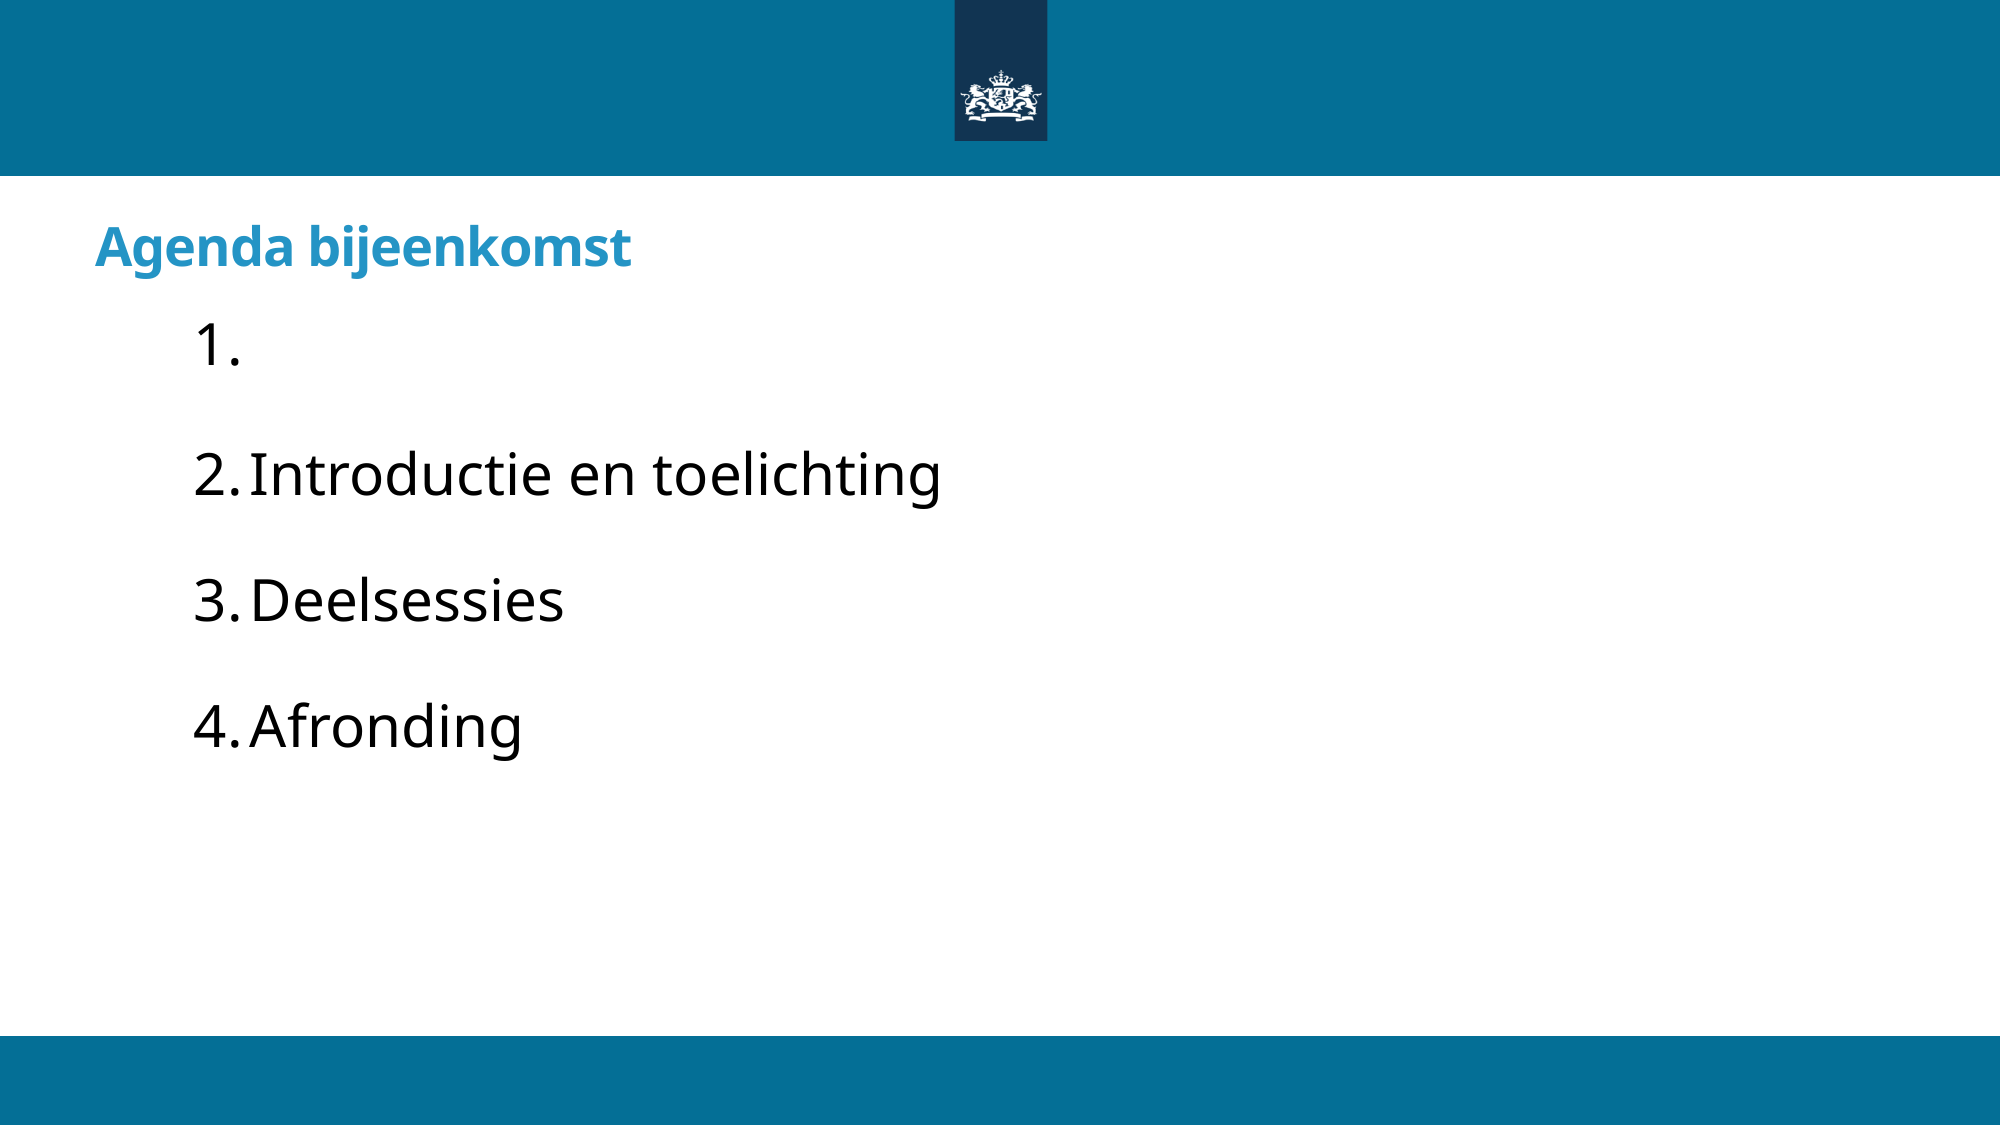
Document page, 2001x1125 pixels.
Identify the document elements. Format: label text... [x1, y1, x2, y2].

list Introductie en toelichting Deelsessies Afronding [178, 295, 1896, 997]
title Agenda bijeenkomst [80, 202, 1797, 297]
